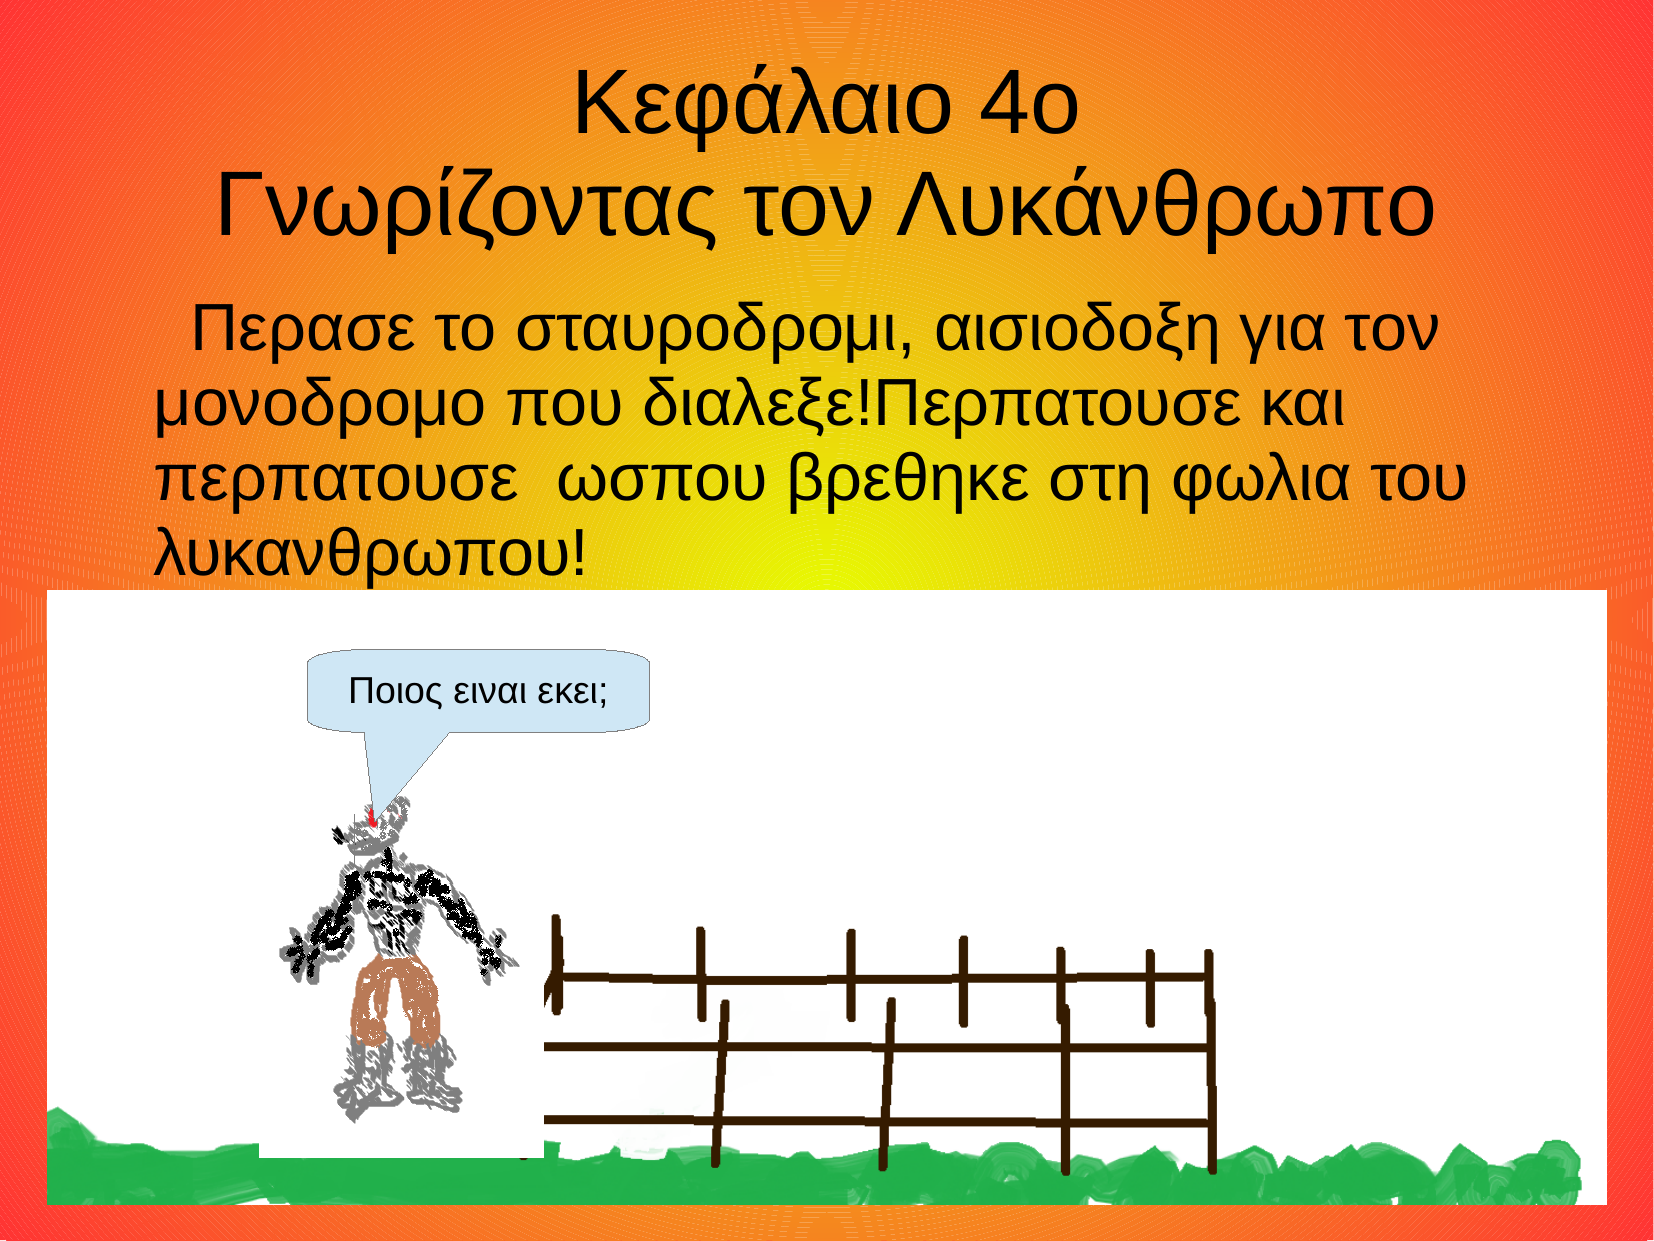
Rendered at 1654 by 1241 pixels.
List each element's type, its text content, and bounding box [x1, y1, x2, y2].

title Κεφάλαιο 4ο Γνωρίζοντας τον Λυκάνθρωπο [82, 49, 1571, 257]
text_box Ποιος ειναι εκει; [307, 649, 650, 822]
list Περασε το σταυροδρομι, αισιοδοξη για τον μονοδρομο που διαλεξε!Περπατουσε και περπατουσε ωσπου βρεθηκε στη φωλια του λυκανθρωπου! [82, 290, 1538, 590]
picture [47, 590, 1607, 1205]
